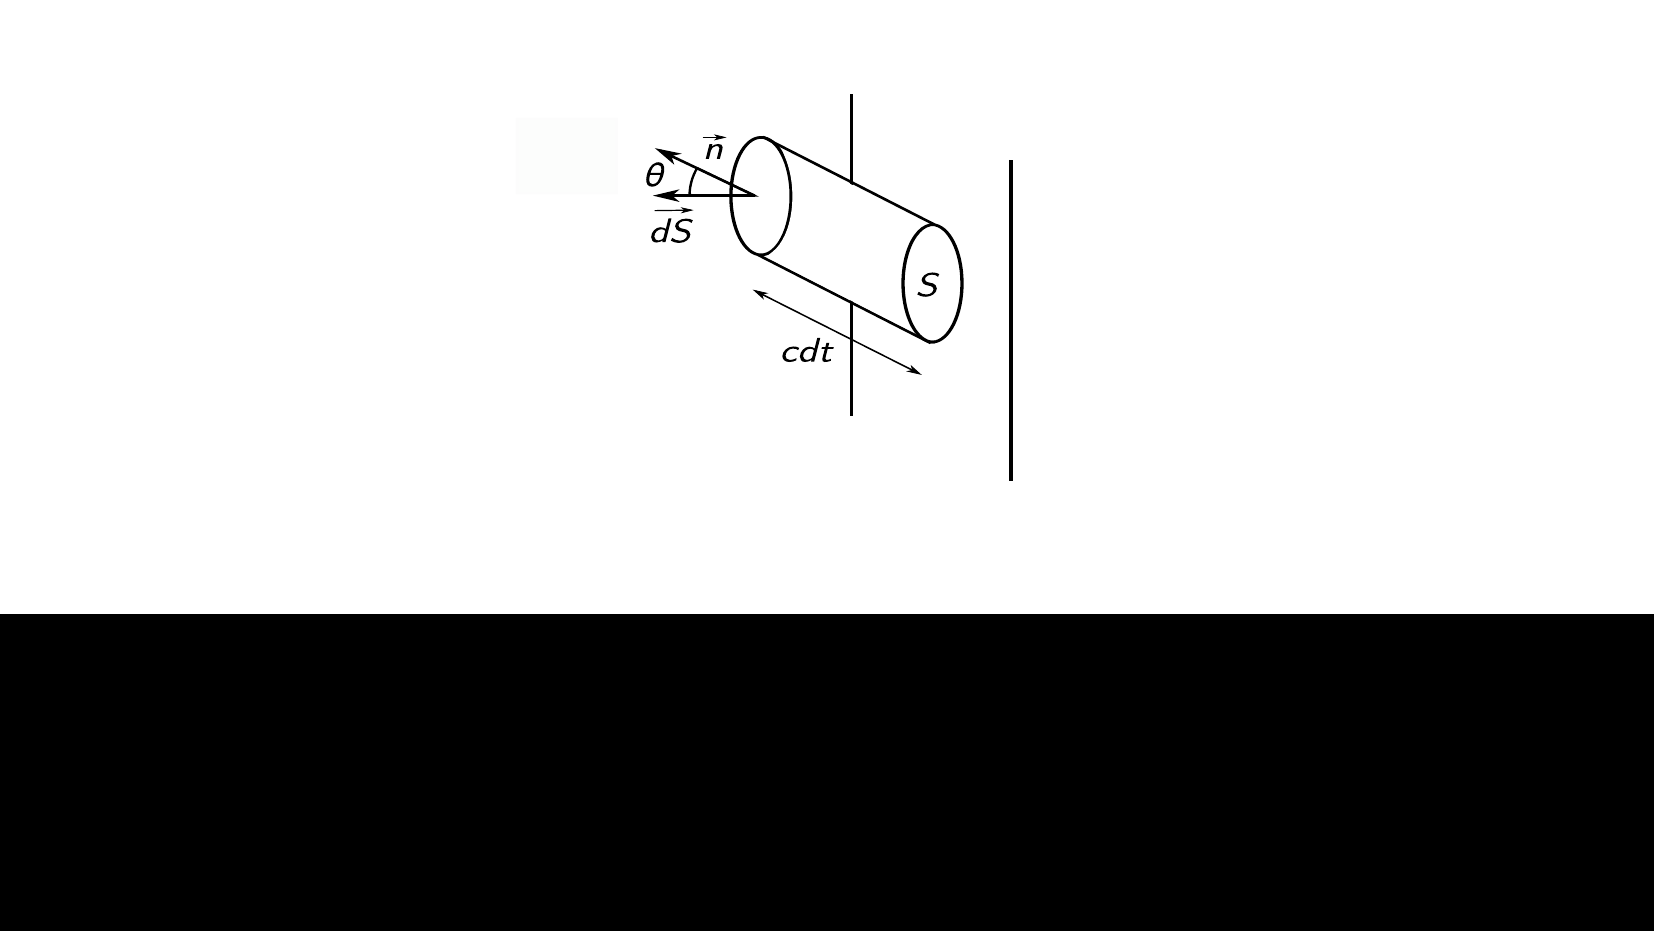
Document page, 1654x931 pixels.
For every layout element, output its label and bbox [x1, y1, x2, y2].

text_box [0, 614, 1654, 931]
picture [498, 47, 1156, 556]
